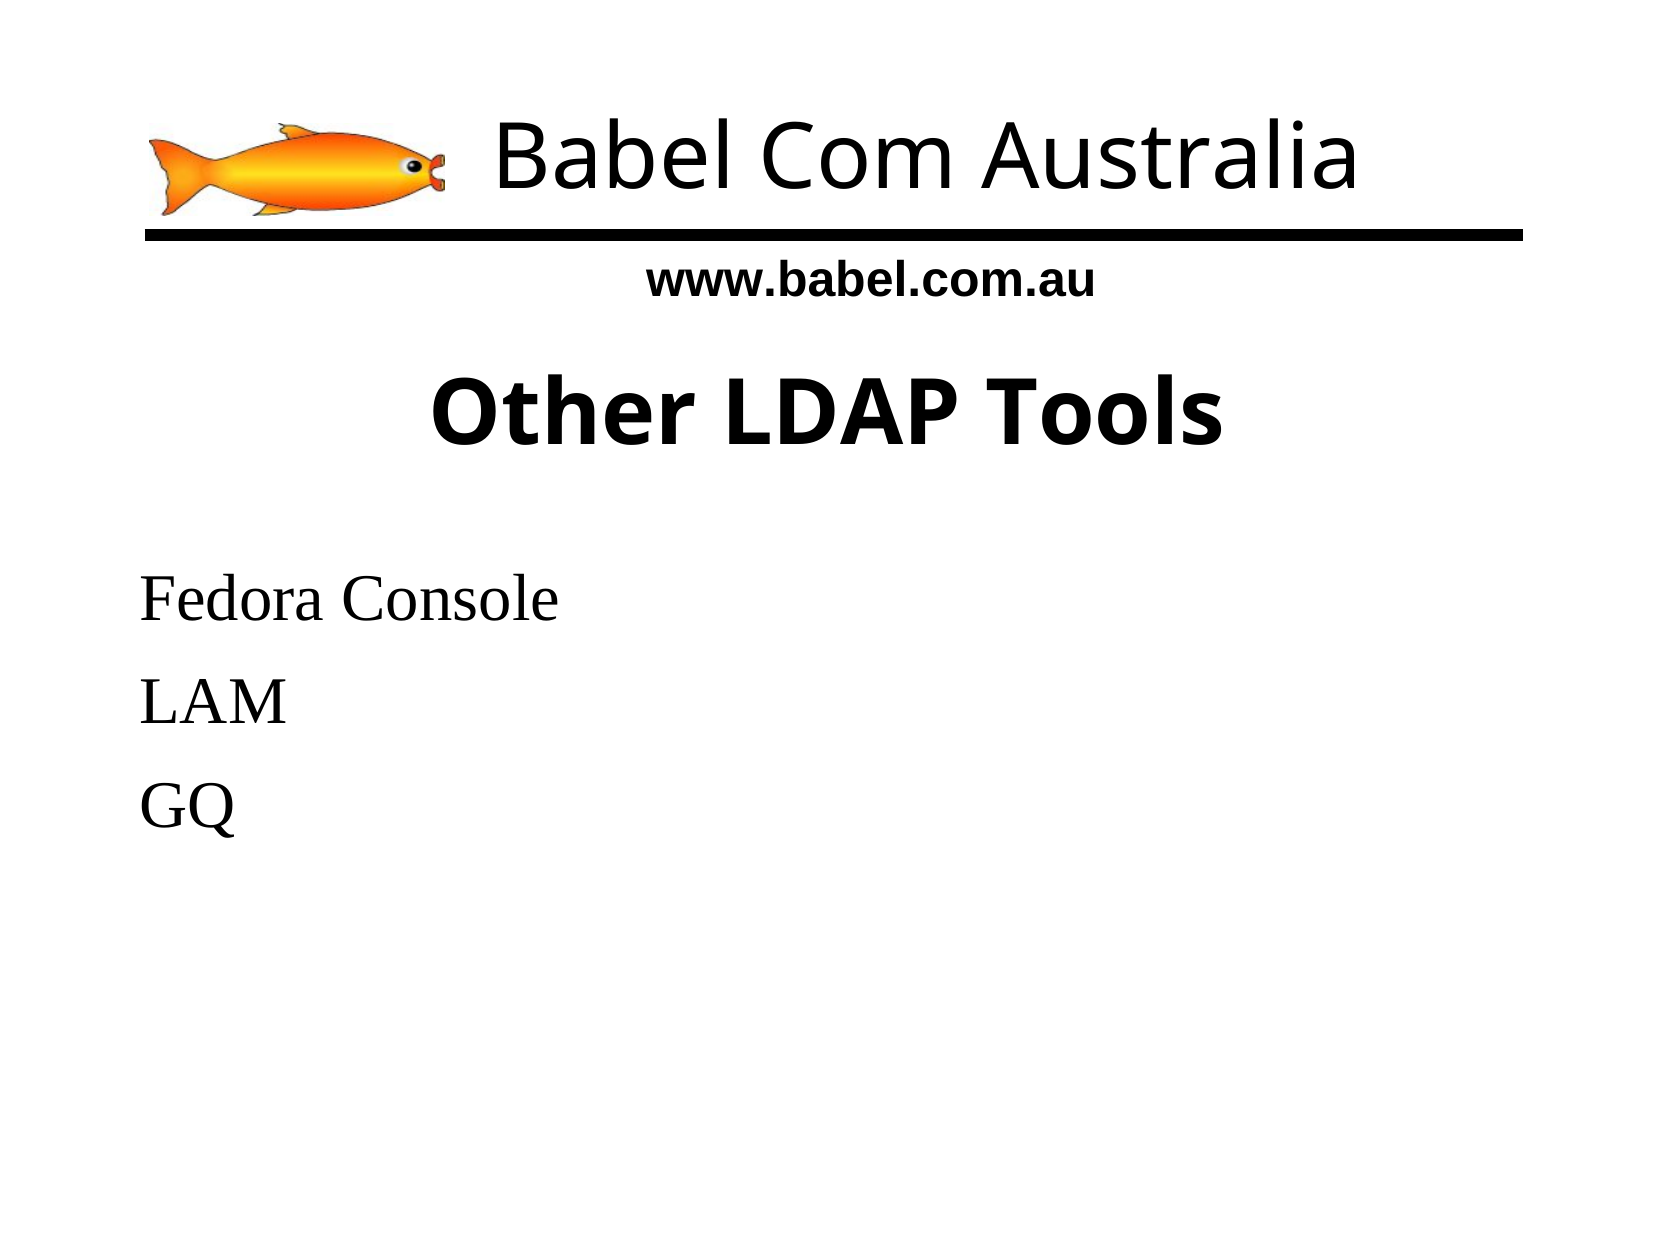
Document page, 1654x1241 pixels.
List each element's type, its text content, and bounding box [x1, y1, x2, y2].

list Fedora Console LAM GQ [121, 560, 1534, 1127]
title Other LDAP Tools [126, 322, 1528, 497]
picture [149, 123, 445, 216]
